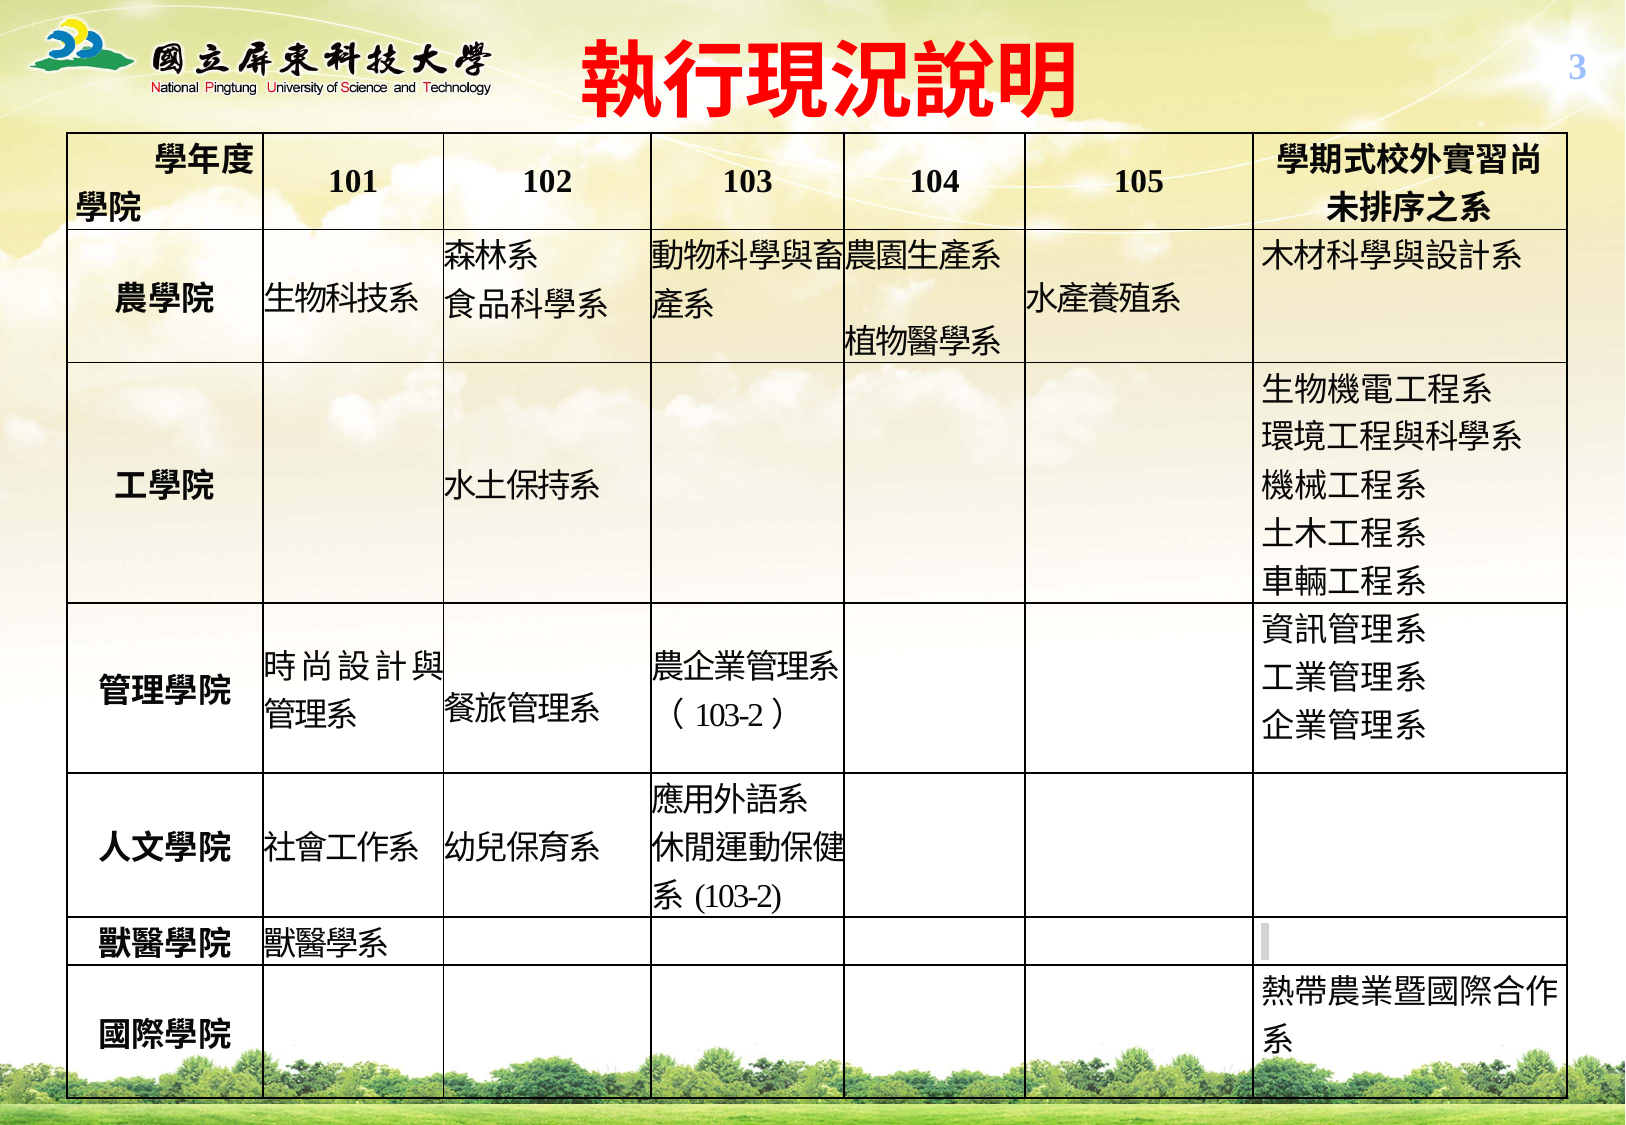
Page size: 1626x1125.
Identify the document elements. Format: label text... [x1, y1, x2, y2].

table_cell [444, 966, 650, 1097]
table_cell 動物科學與畜產系 [652, 230, 843, 362]
table_cell 幼兒保育系 [444, 774, 650, 916]
table_header 學期式校外實習尚未排序之系 [1254, 134, 1566, 229]
table_header 103 [652, 135, 843, 229]
table_cell 熱帶農業暨國際合作系 [1254, 966, 1566, 1097]
table_cell [845, 918, 1024, 964]
table_cell [652, 918, 843, 964]
table_cell 木材科學與設計系 [1254, 230, 1566, 362]
table_cell 管理學院 [68, 604, 262, 772]
picture [0, 0, 1625, 1125]
table_cell 森林系 食品科學系 [444, 230, 650, 362]
table_cell [845, 966, 1024, 1097]
table_cell 生物科技系 [264, 230, 443, 362]
table_cell 國際學院 [68, 966, 262, 1097]
table_cell [1026, 363, 1252, 602]
table_header 104 [845, 135, 1024, 229]
table_cell 餐旅管理系 [444, 604, 650, 772]
table_cell [1026, 774, 1252, 916]
table_cell 資訊管理系 工業管理系 企業管理系 [1254, 604, 1566, 772]
table_cell 工學院 [68, 363, 262, 602]
table_cell 人文學院 [68, 774, 262, 916]
table_cell [264, 363, 443, 602]
table_cell [1026, 604, 1252, 772]
table_cell 農企業管理系（103-2） [652, 604, 843, 772]
table_cell [1254, 774, 1566, 916]
table_cell [264, 966, 443, 1097]
table_cell [845, 363, 1024, 602]
table_header 102 [444, 135, 650, 229]
table_cell 應用外語系 休閒運動保健系(103-2) [652, 774, 843, 916]
table_cell 社會工作系 [264, 774, 443, 916]
table_header 學年度 學院 [68, 134, 262, 229]
table_header 101 [264, 135, 443, 229]
table_cell 獸醫學系 [264, 918, 443, 964]
table_cell [1026, 918, 1252, 964]
table_cell 時尚設計與管理系 [264, 604, 443, 772]
table_cell 農園生產系 植物醫學系 [845, 230, 1024, 362]
table_cell 獸醫學院 [68, 918, 262, 964]
table_cell [652, 966, 843, 1097]
table_cell 生物機電工程系 環境工程與科學系 機械工程系 土木工程系 車輛工程系 [1254, 363, 1566, 602]
table_cell 農學院 [68, 230, 262, 362]
text_box 執行現況說明 [143, 19, 1515, 135]
table_cell [845, 604, 1024, 772]
table_cell [444, 918, 650, 964]
table_cell [652, 363, 843, 602]
table_cell [1254, 918, 1566, 964]
table_cell [1026, 966, 1252, 1097]
table_cell 水土保持系 [444, 363, 650, 602]
table_header 105 [1026, 135, 1252, 229]
table_cell [845, 774, 1024, 916]
table_cell 水產養殖系 [1026, 230, 1252, 362]
